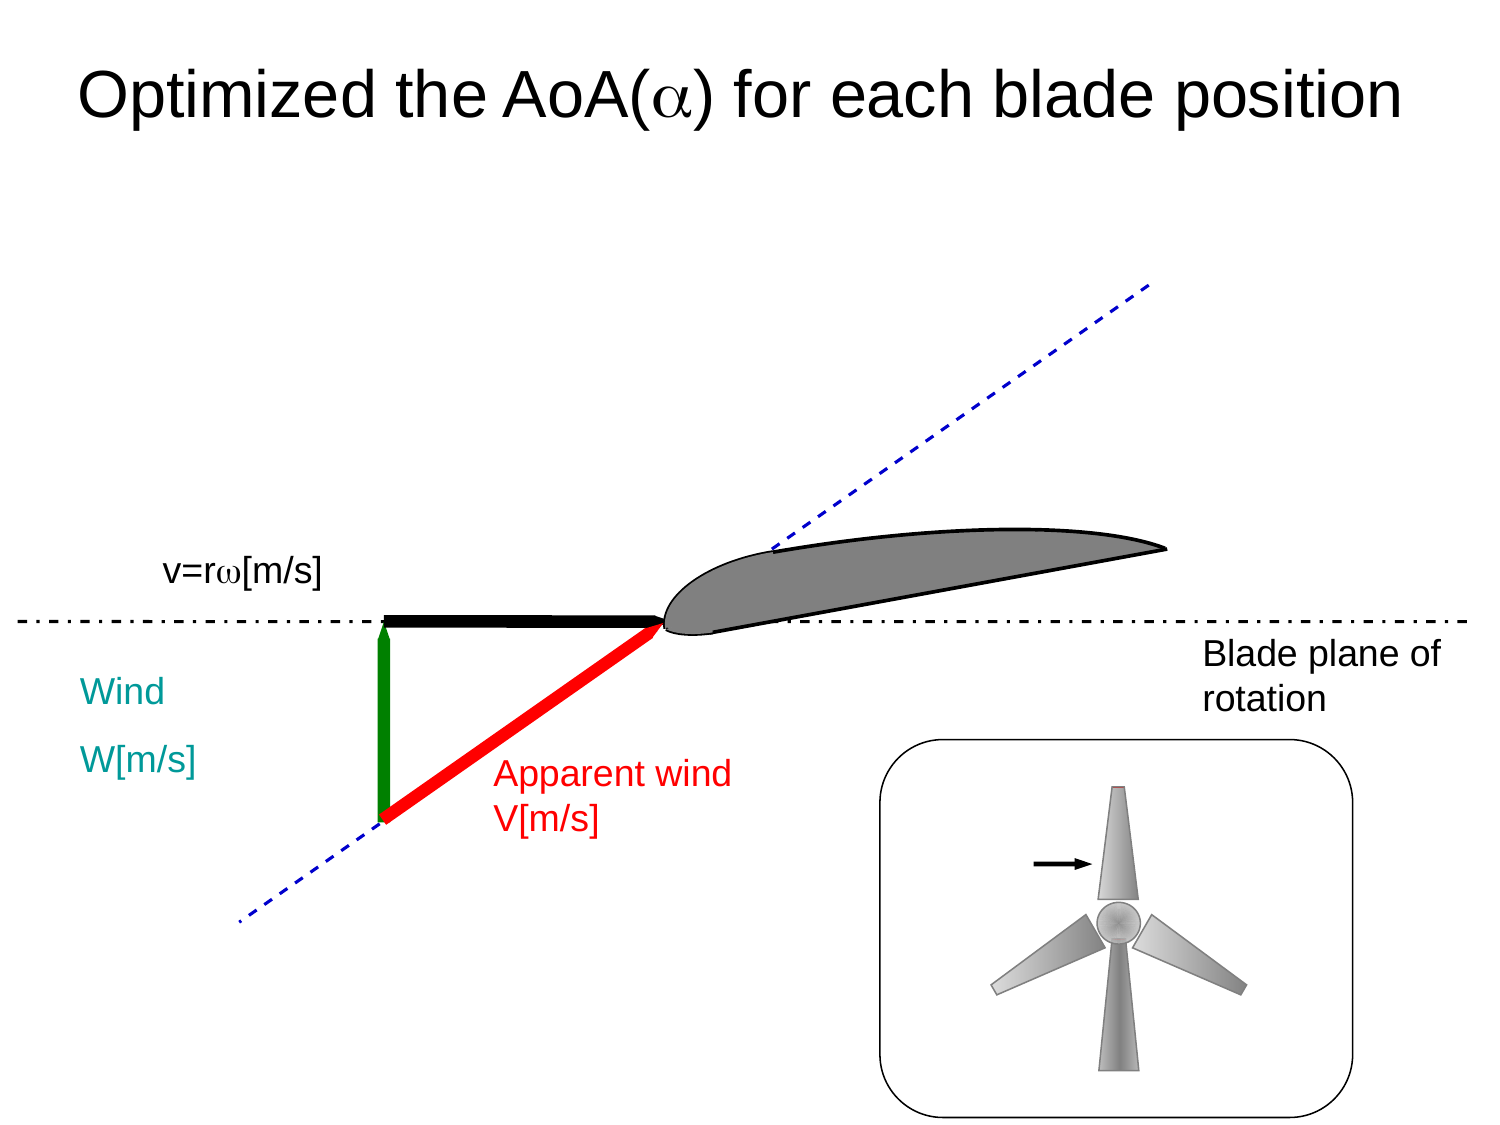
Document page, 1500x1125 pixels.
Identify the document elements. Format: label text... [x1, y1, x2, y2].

text_box [664, 532, 1157, 635]
text_box Optimized the AoA(a) for each blade position [0, 0, 1500, 185]
text_box Blade plane of rotation [1187, 621, 1500, 728]
text_box Wind W[m/s] [64, 659, 231, 787]
text_box [879, 739, 1353, 1118]
text_box v=rw[m/s] [147, 538, 609, 599]
text_box Apparent wind V[m/s] [478, 741, 925, 848]
